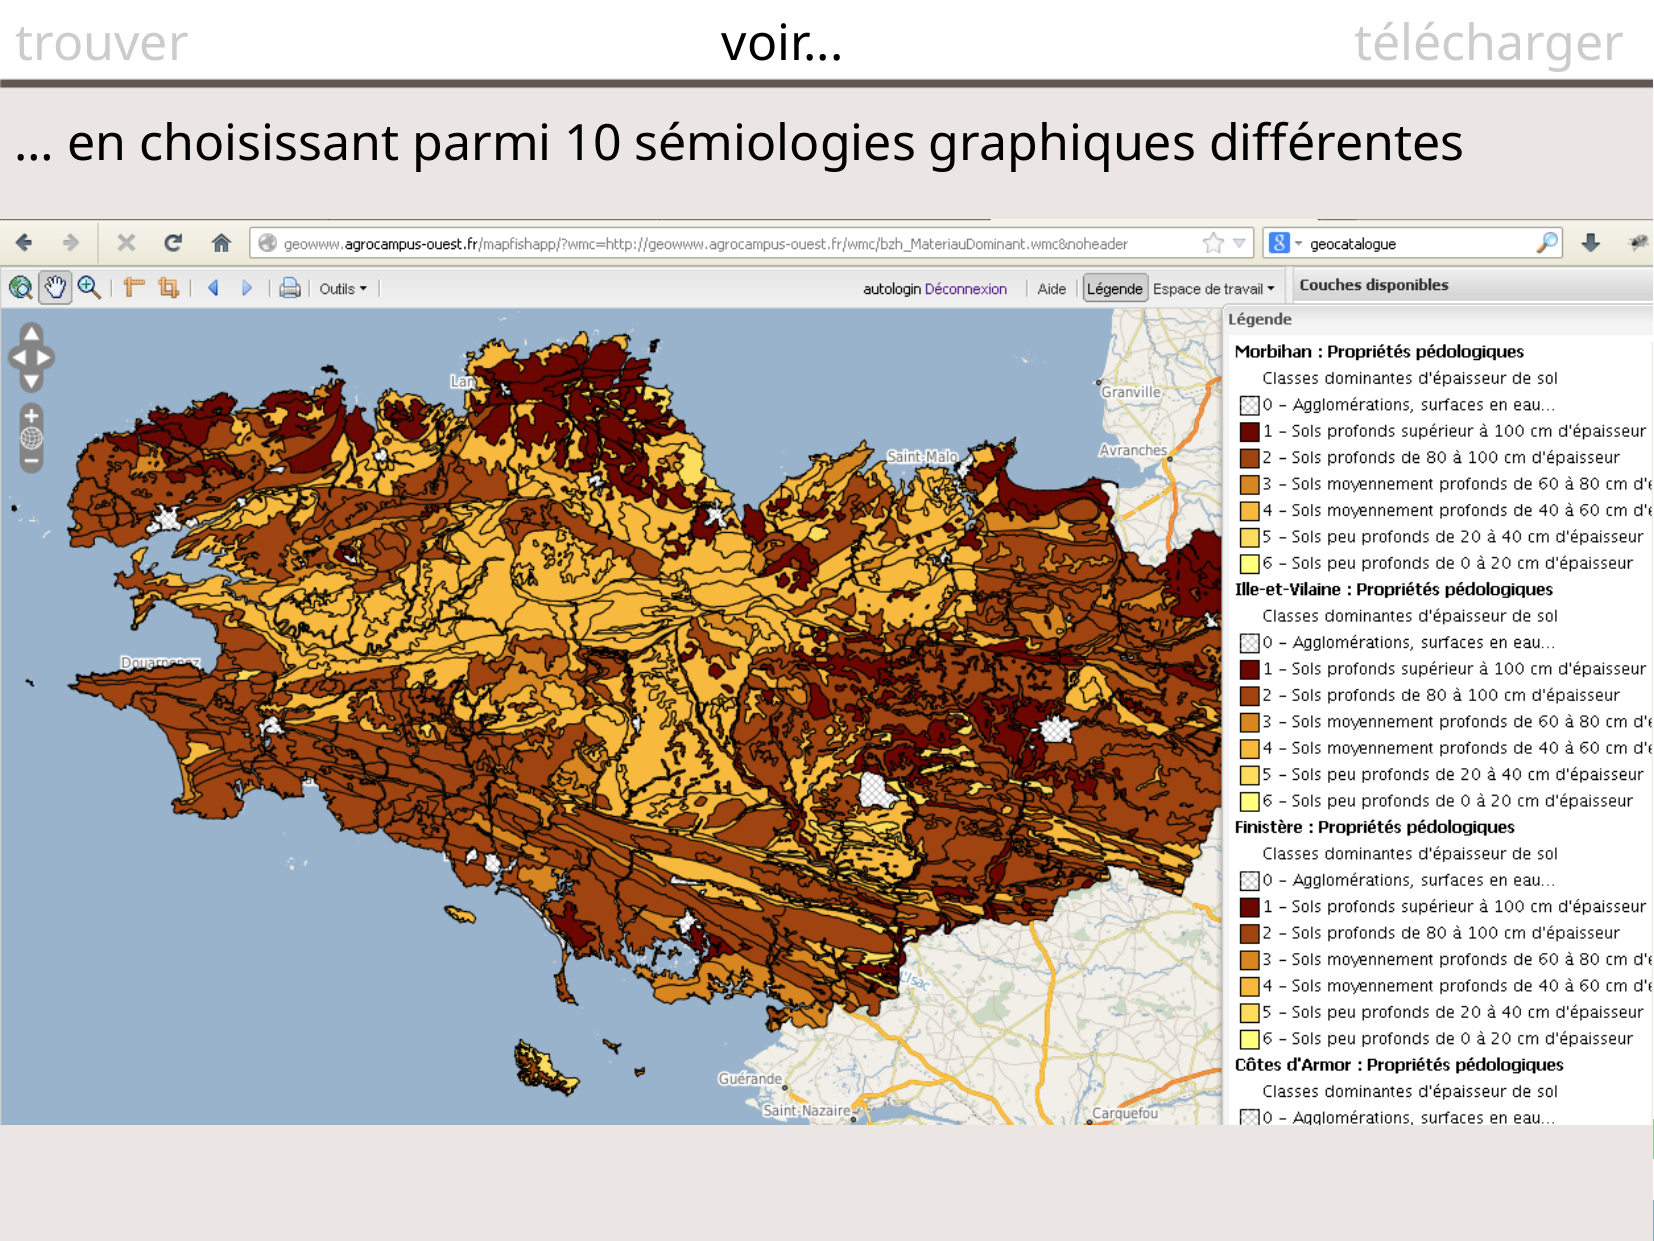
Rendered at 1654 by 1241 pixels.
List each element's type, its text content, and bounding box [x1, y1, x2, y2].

text_box … en choisissant parmi 10 sémiologies graphiques différentes [0, 100, 1603, 174]
picture [0, 1, 1653, 1241]
text_box trouver [0, 0, 213, 74]
text_box voir... [707, 0, 875, 74]
text_box télécharger [1339, 0, 1654, 74]
